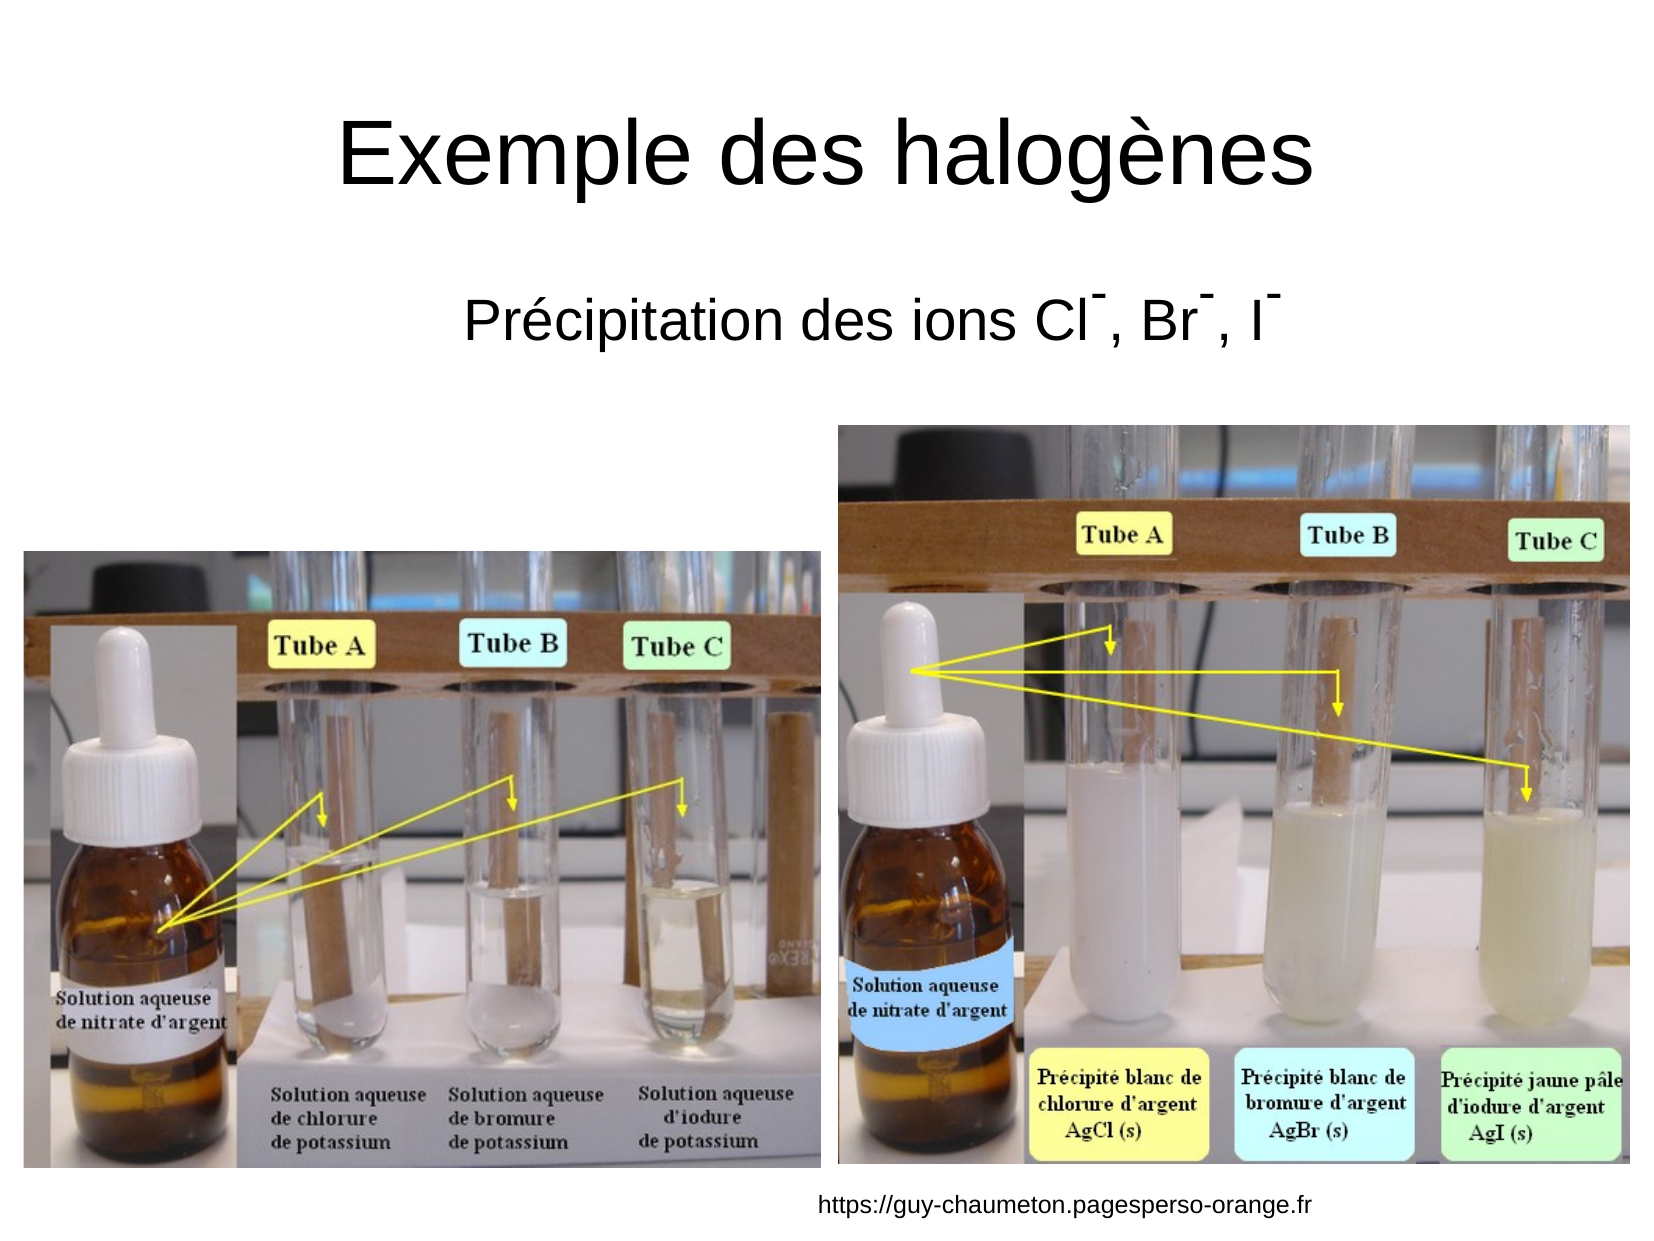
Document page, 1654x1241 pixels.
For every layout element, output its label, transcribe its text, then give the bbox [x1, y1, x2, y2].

text_box Précipitation des ions Cl-, Br-, I- [448, 250, 1335, 395]
picture [838, 425, 1630, 1164]
title Exemple des halogènes [82, 49, 1571, 257]
picture [23, 551, 821, 1168]
text_box https://guy-chaumeton.pagesperso-orange.fr [803, 1183, 1571, 1241]
